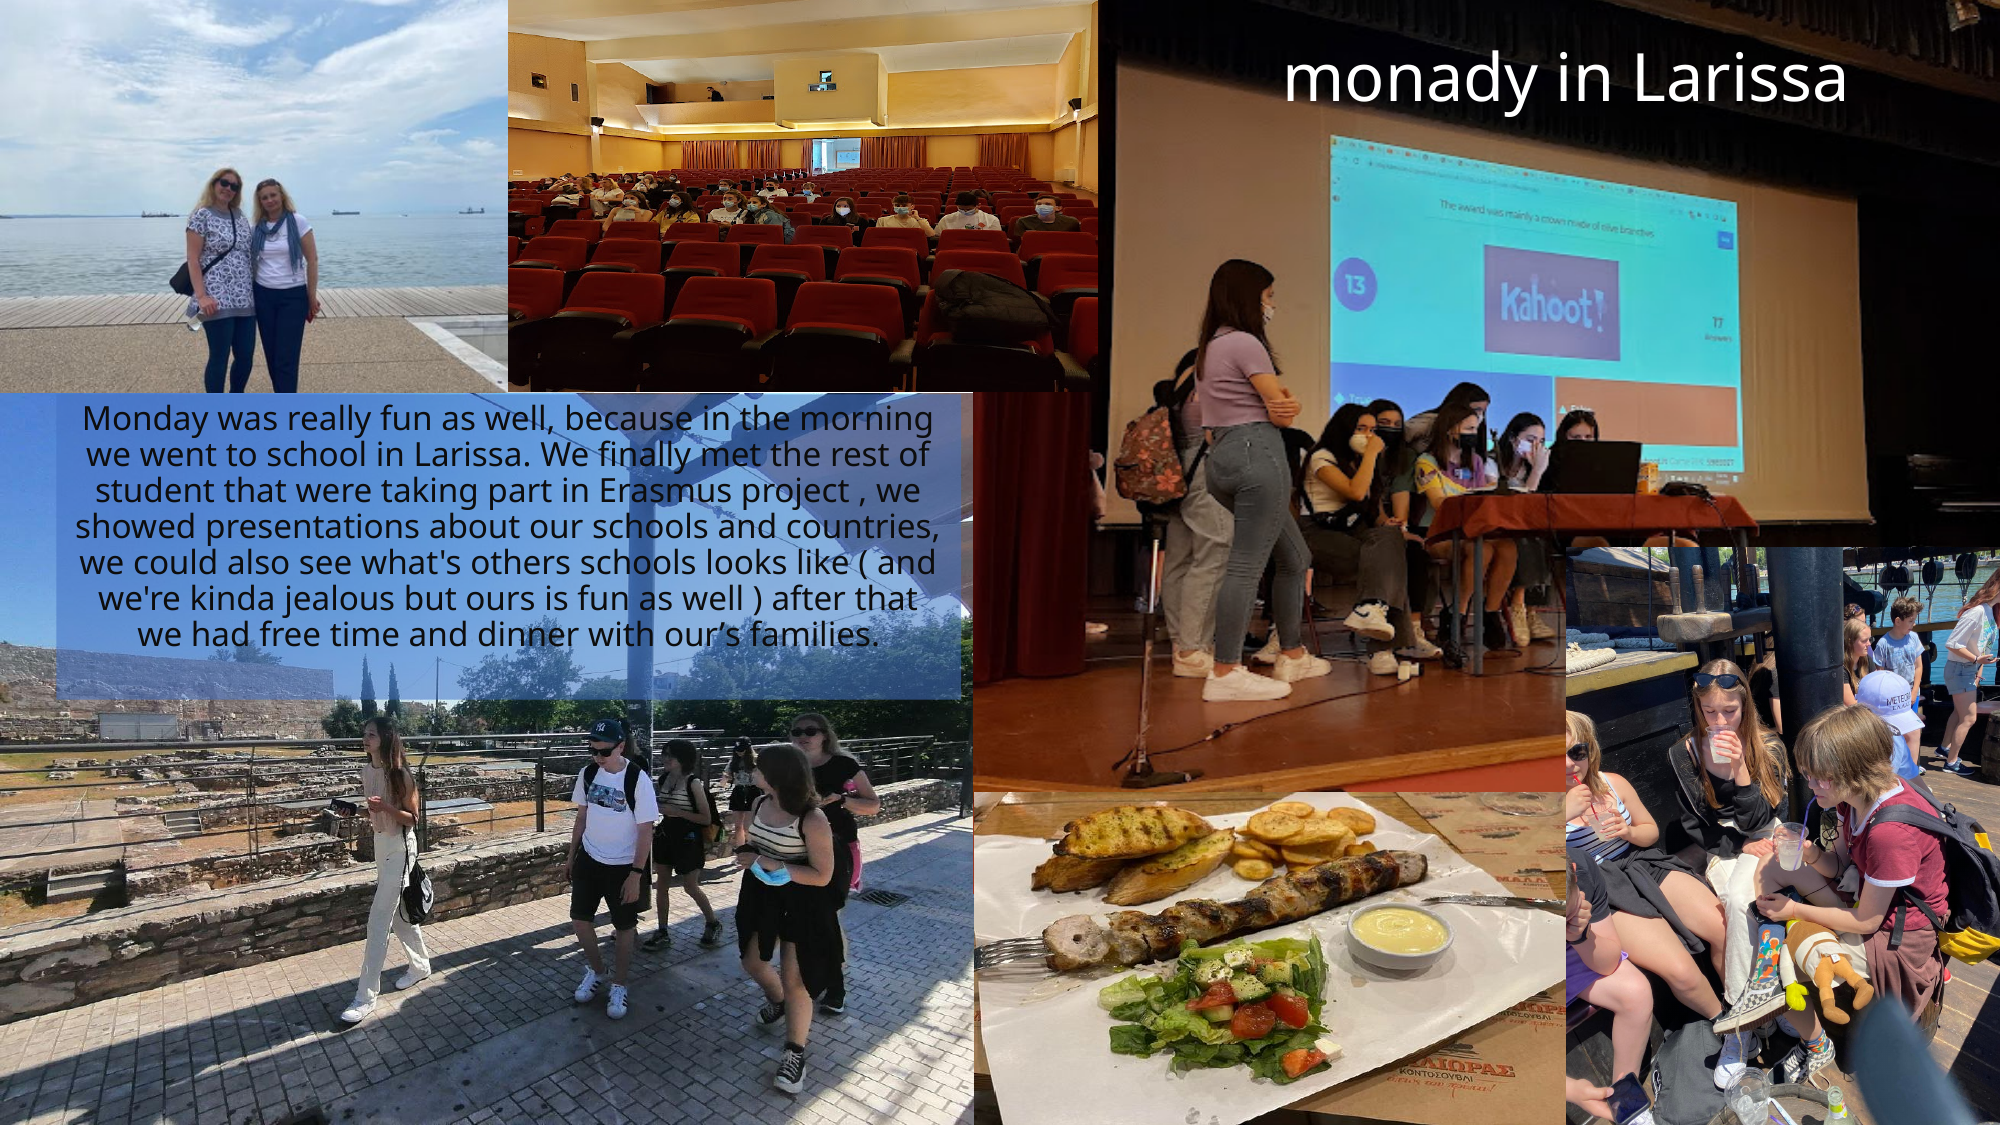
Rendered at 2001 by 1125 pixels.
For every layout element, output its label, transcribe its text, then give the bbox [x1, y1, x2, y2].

title monady in Larissa [930, 25, 2000, 134]
picture [0, 0, 2000, 1125]
list Monday was really fun as well, because in the morning we went to school in Larissa. We finally met the rest of student that were taking part in Erasmus project , we showed presentations about our schools and countries, we could also see what's others schools looks like ( and we're kinda jealous but ours is fun as well ) after that we had free time and dinner with our’s families. [56, 394, 962, 700]
